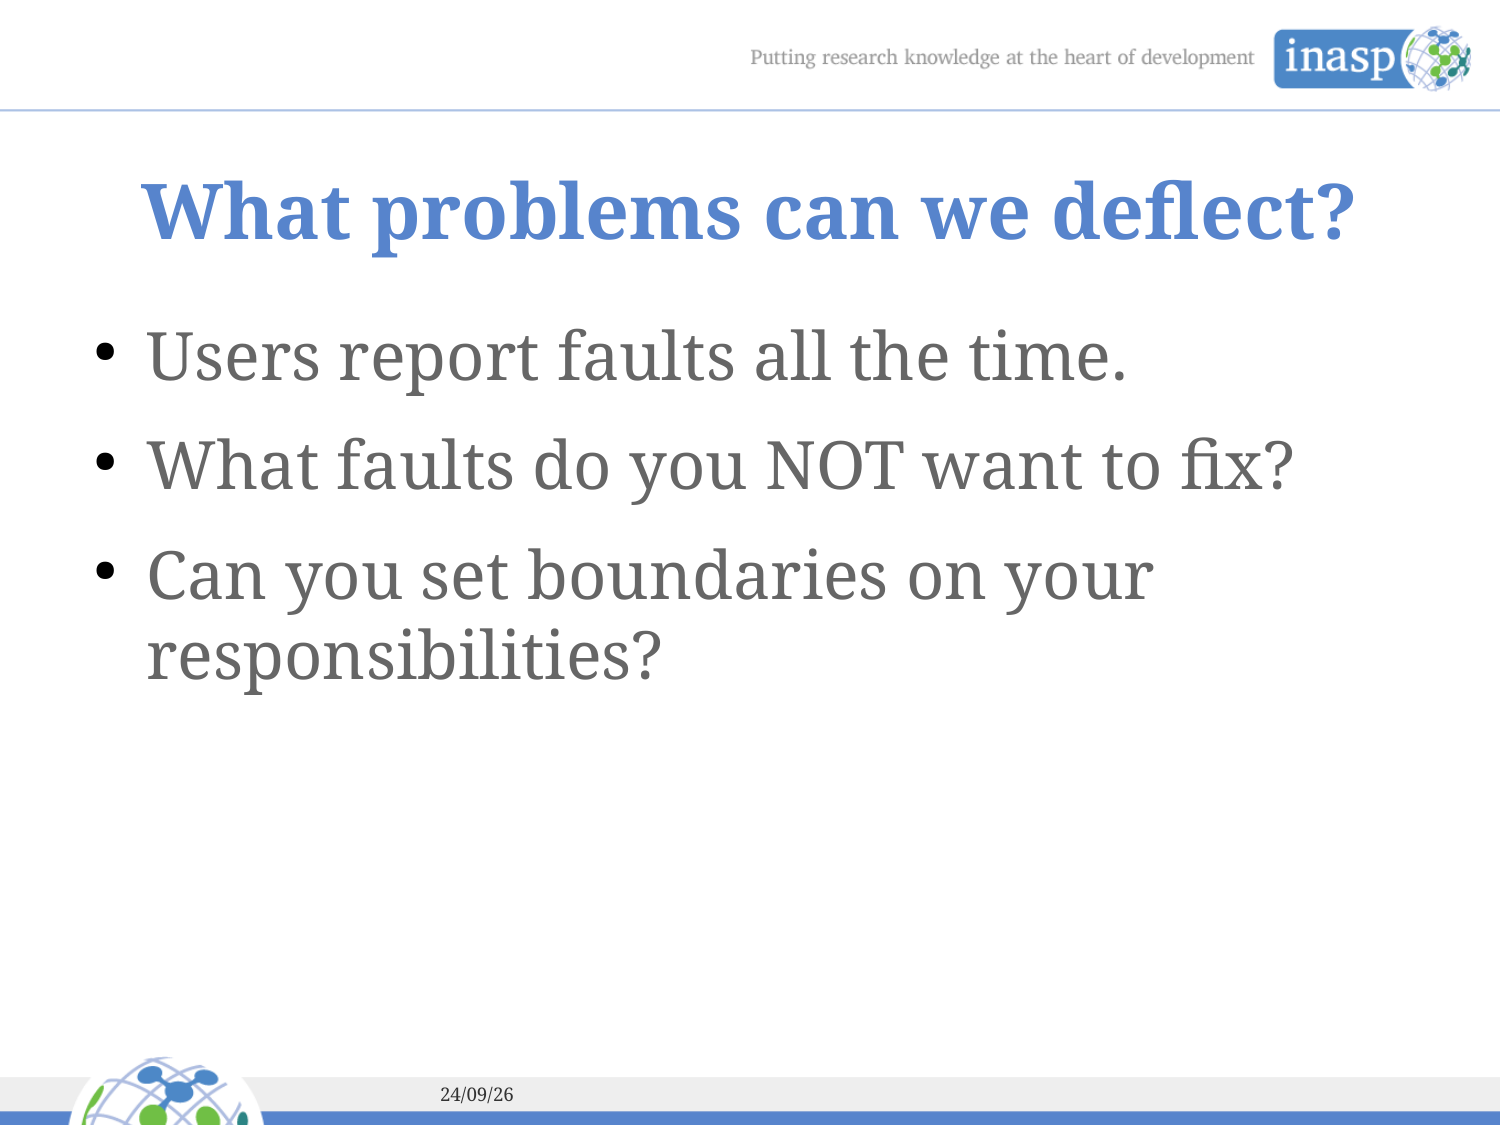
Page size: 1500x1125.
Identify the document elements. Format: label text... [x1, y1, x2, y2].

title What problems can we deflect? [75, 129, 1426, 313]
list Users report faults all the time. What faults do you NOT want to fix? Can you set boundaries on your responsibilities? [75, 313, 1426, 967]
picture [0, 0, 1500, 1125]
